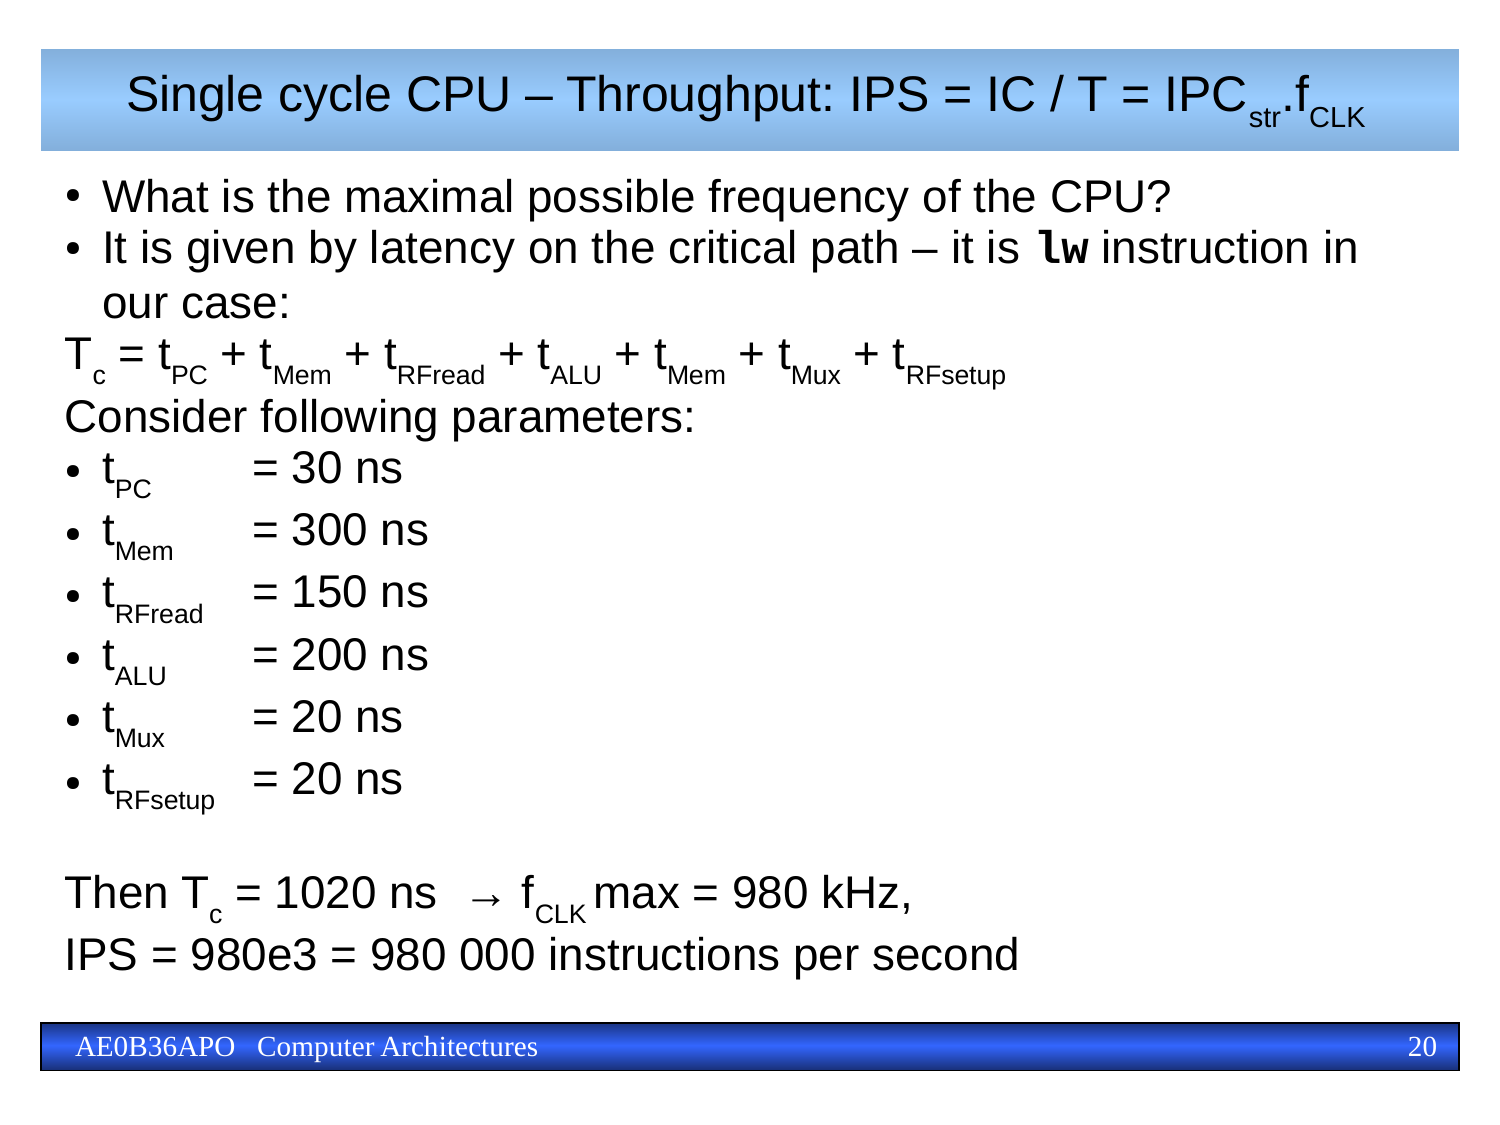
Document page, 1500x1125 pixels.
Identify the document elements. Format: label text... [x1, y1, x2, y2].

text_box What is the maximal possible frequency of the CPU? It is given by latency on the critical path – it is lw instruction in our case: Tc = tPC + tMem + tRFread + tALU + tMem + tMux + tRFsetup Consider following parameters: tPC = 30 ns tMem = 300 ns tRFread = 150 ns tALU = 200 ns tMux = 20 ns tRFsetup = 20 ns Then Tc = 1020 ns → fCLK max = 980 kHz, IPS = 980e3 = 980 000 instructions per second [49, 163, 1450, 988]
title Single cycle CPU – Throughput: IPS = IC / T = IPCstr.fCLK [41, 49, 1459, 151]
